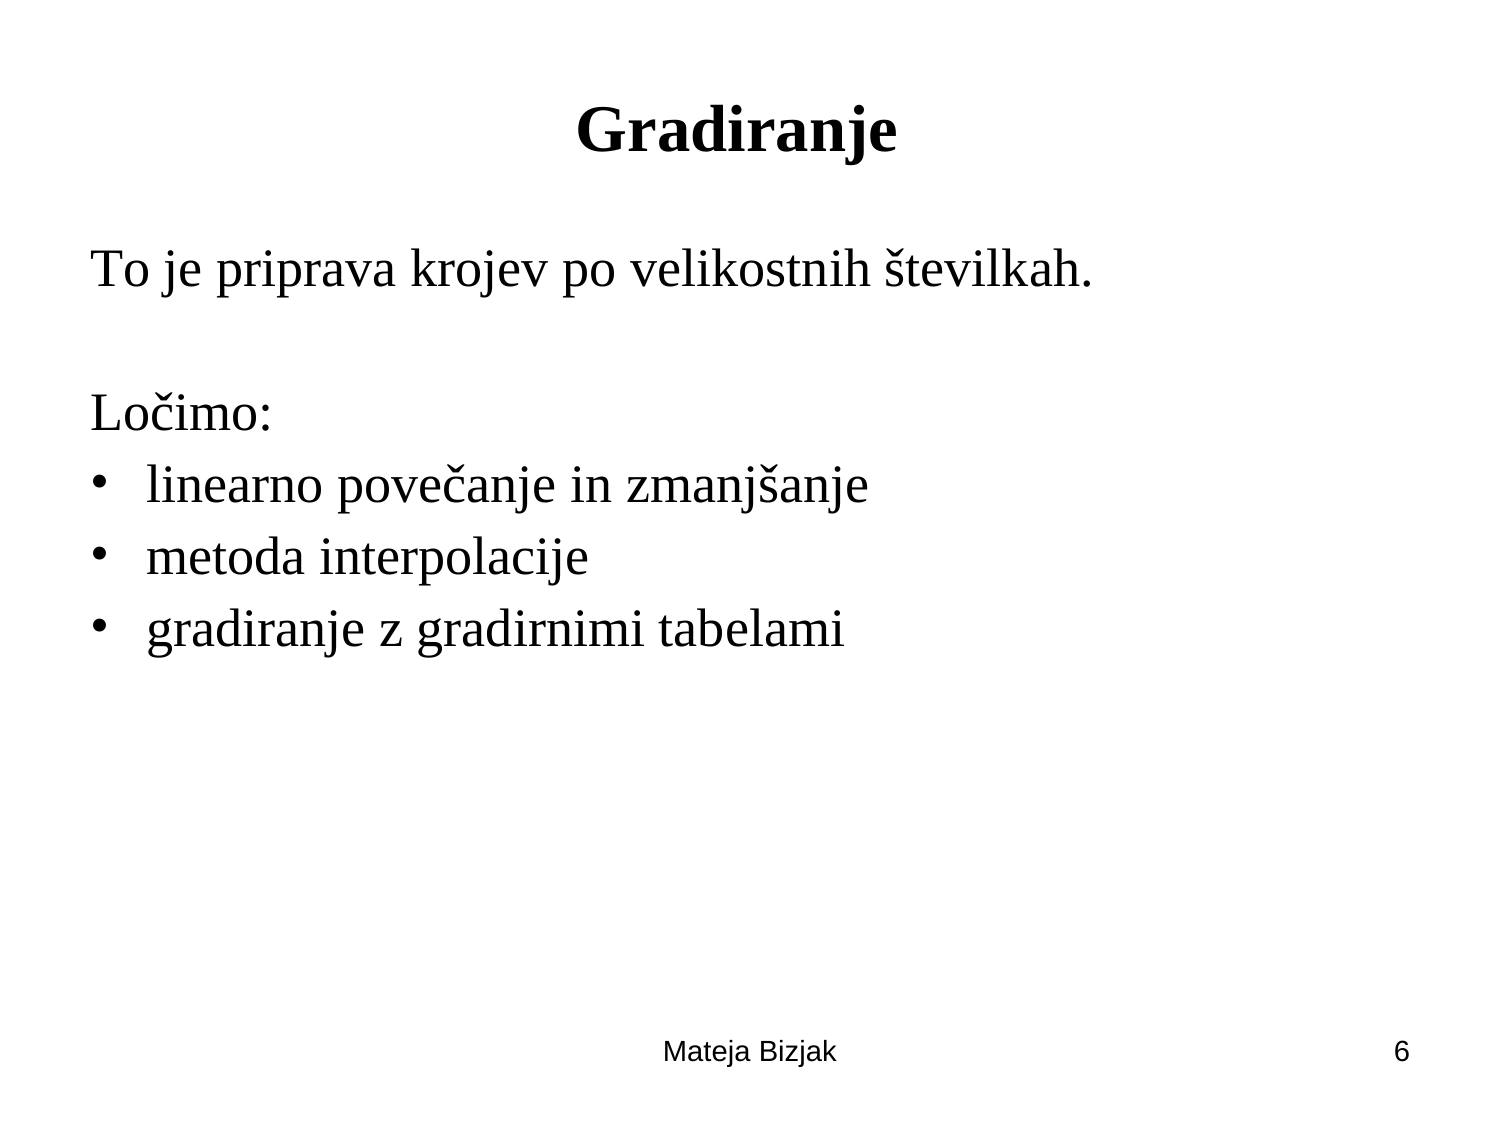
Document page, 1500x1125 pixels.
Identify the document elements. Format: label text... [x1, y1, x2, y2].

list To je priprava krojev po velikostnih številkah. Ločimo: linearno povečanje in zmanjšanje metoda interpolacije gradiranje z gradirnimi tabelami [75, 231, 1426, 1006]
text_box Mateja Bizjak [512, 1024, 988, 1103]
title Gradiranje [75, 45, 1426, 185]
text_box <number> [1074, 1024, 1426, 1103]
